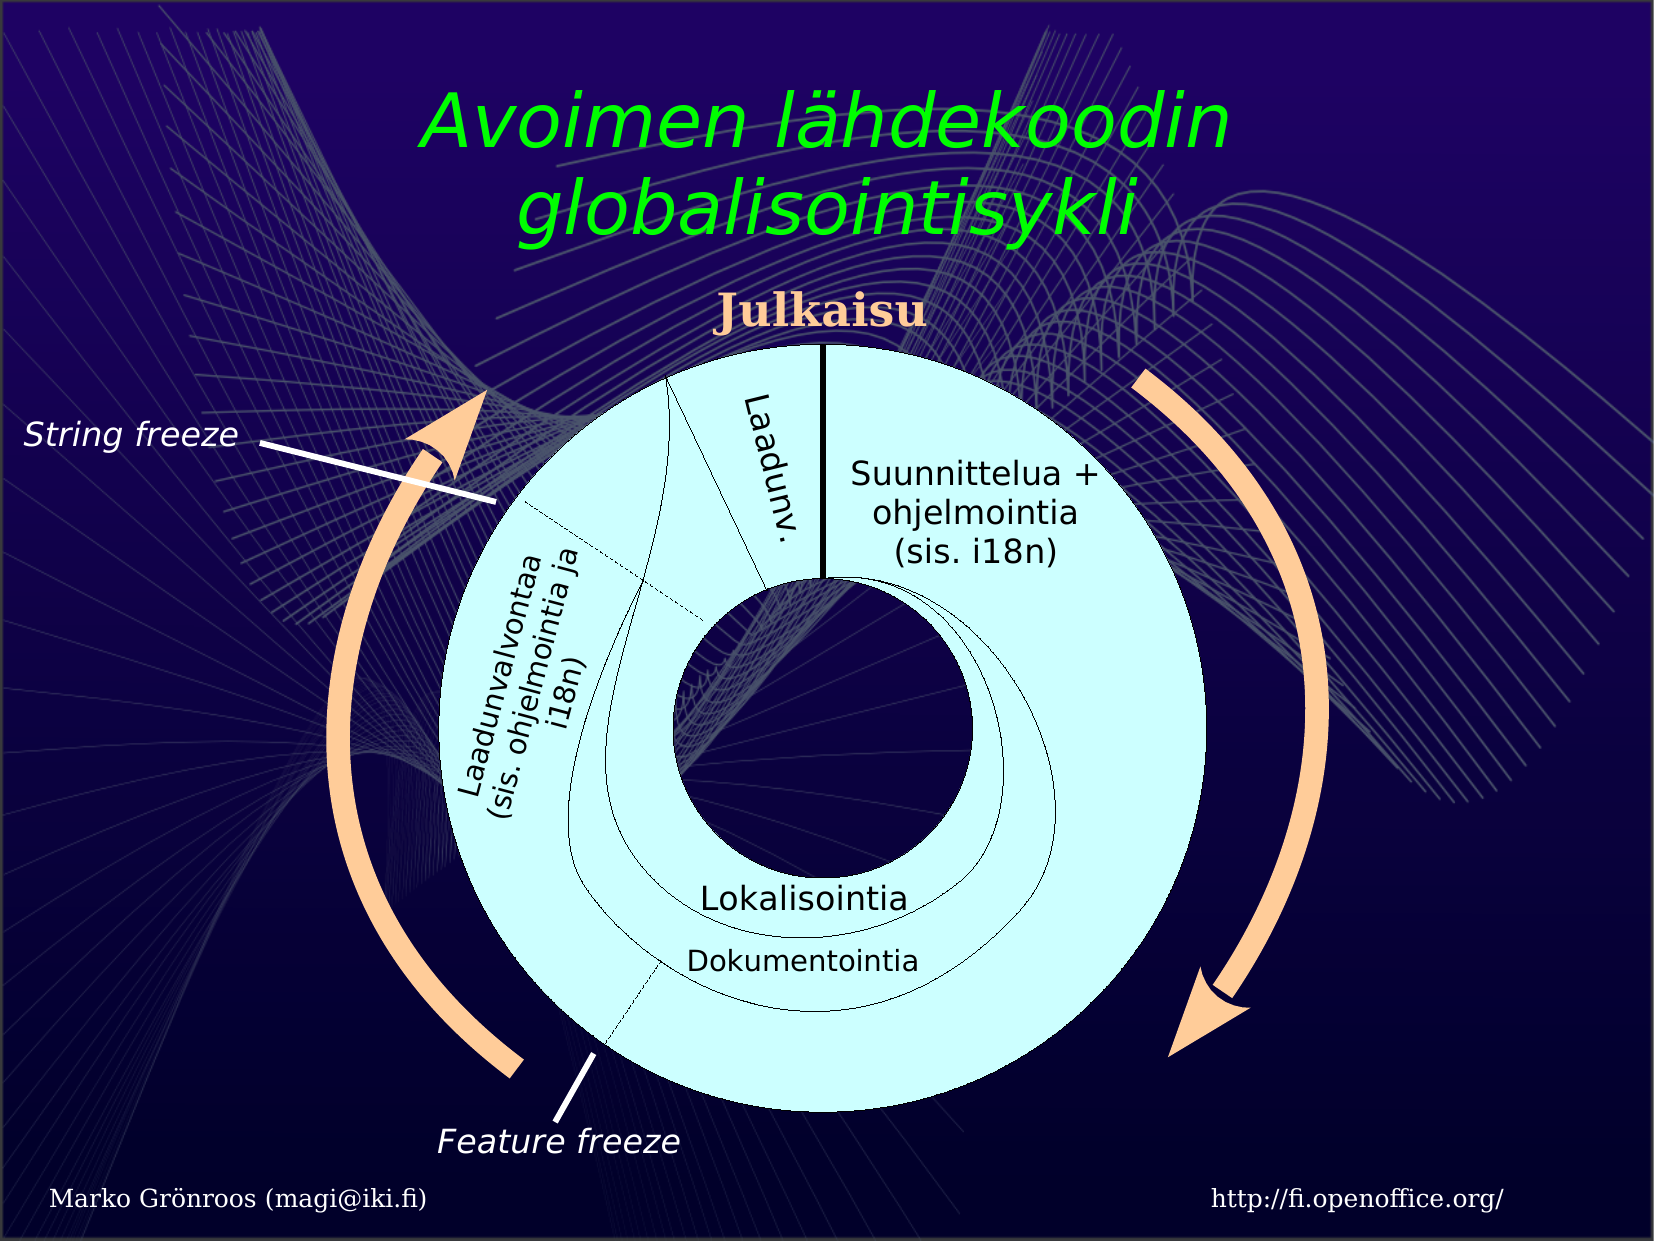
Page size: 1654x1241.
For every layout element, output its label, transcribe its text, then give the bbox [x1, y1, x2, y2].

title Avoimen lähdekoodin globalisointisykli [121, 61, 1534, 269]
picture [0, 0, 1654, 1241]
text_box Laadunvalvontaa (sis. ohjelmointia ja i18n) [445, 528, 620, 840]
text_box [766, 344, 820, 539]
text_box Laadunv. [717, 306, 833, 632]
text_box String freeze [23, 415, 319, 455]
text_box Dokumentointia [655, 944, 951, 979]
text_box Feature freeze [437, 1122, 733, 1161]
text_box [438, 356, 1207, 1113]
text_box Suunnittelua + ohjelmointia (sis. i18n) [813, 454, 1139, 571]
text_box [826, 344, 1092, 454]
text_box Lokalisointia [642, 879, 968, 918]
text_box Julkaisu [701, 283, 944, 338]
